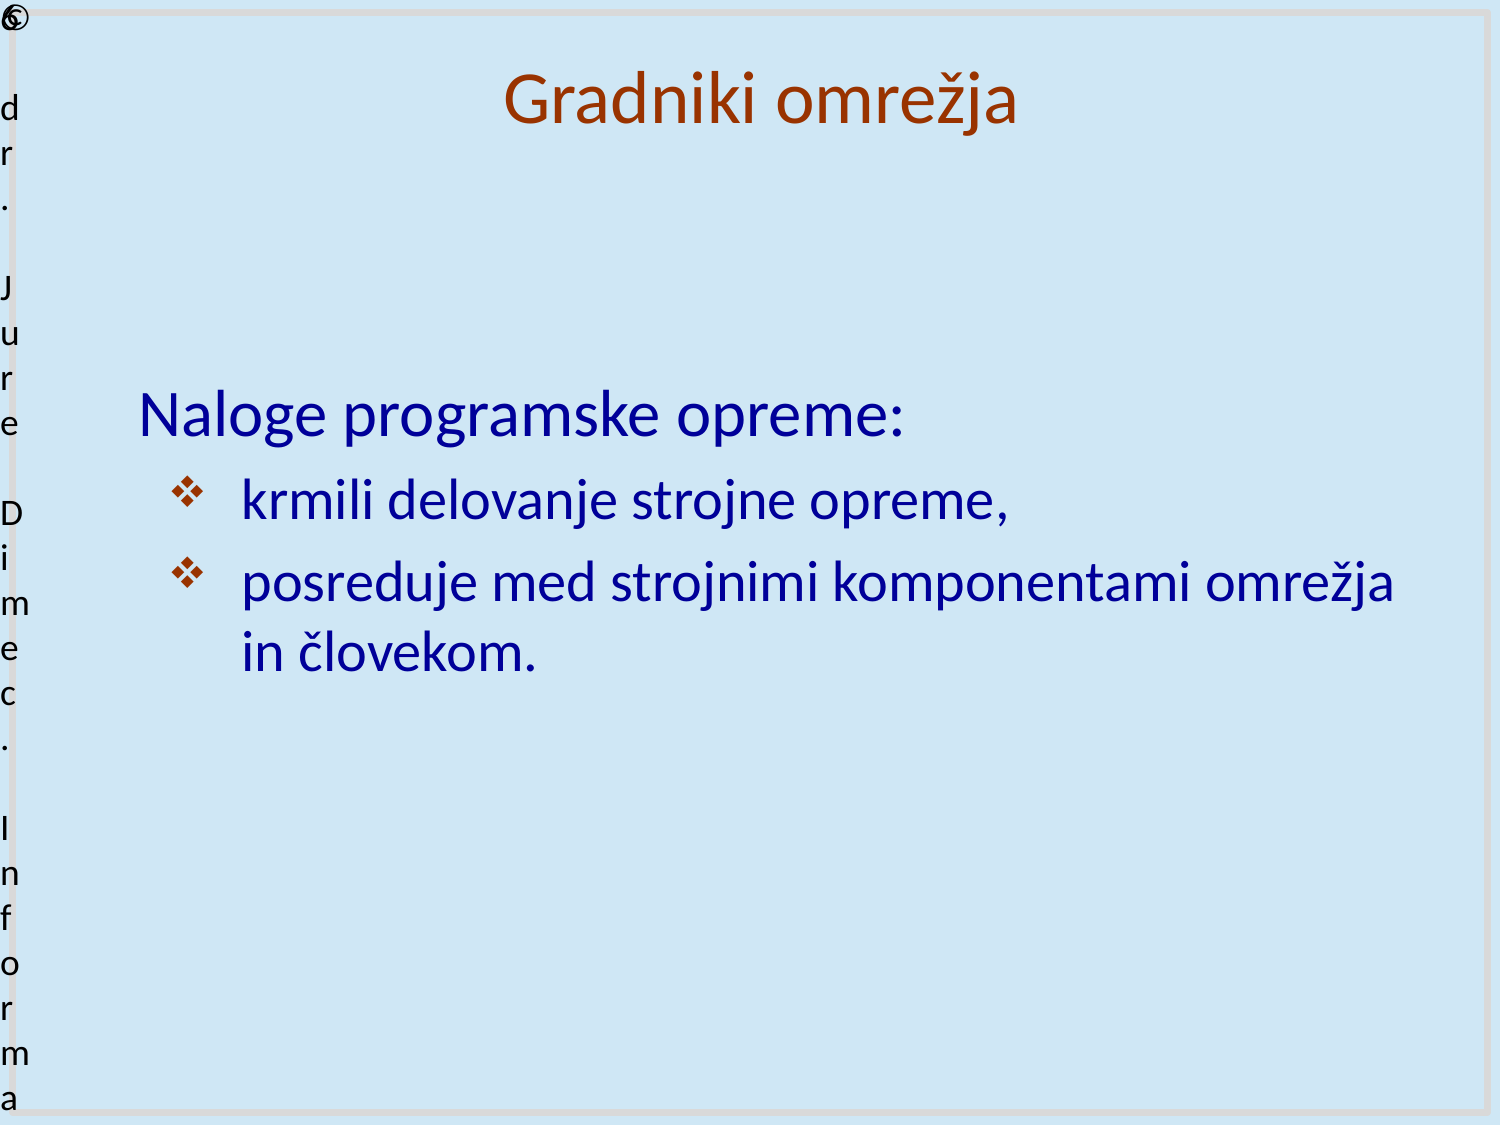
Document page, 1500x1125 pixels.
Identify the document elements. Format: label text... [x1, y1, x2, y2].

list Naloge programske opreme: krmili delovanje strojne opreme, posreduje med strojnimi komponentami omrežja in človekom. [50, 362, 1463, 1013]
title Gradniki omrežja [41, 37, 1483, 150]
